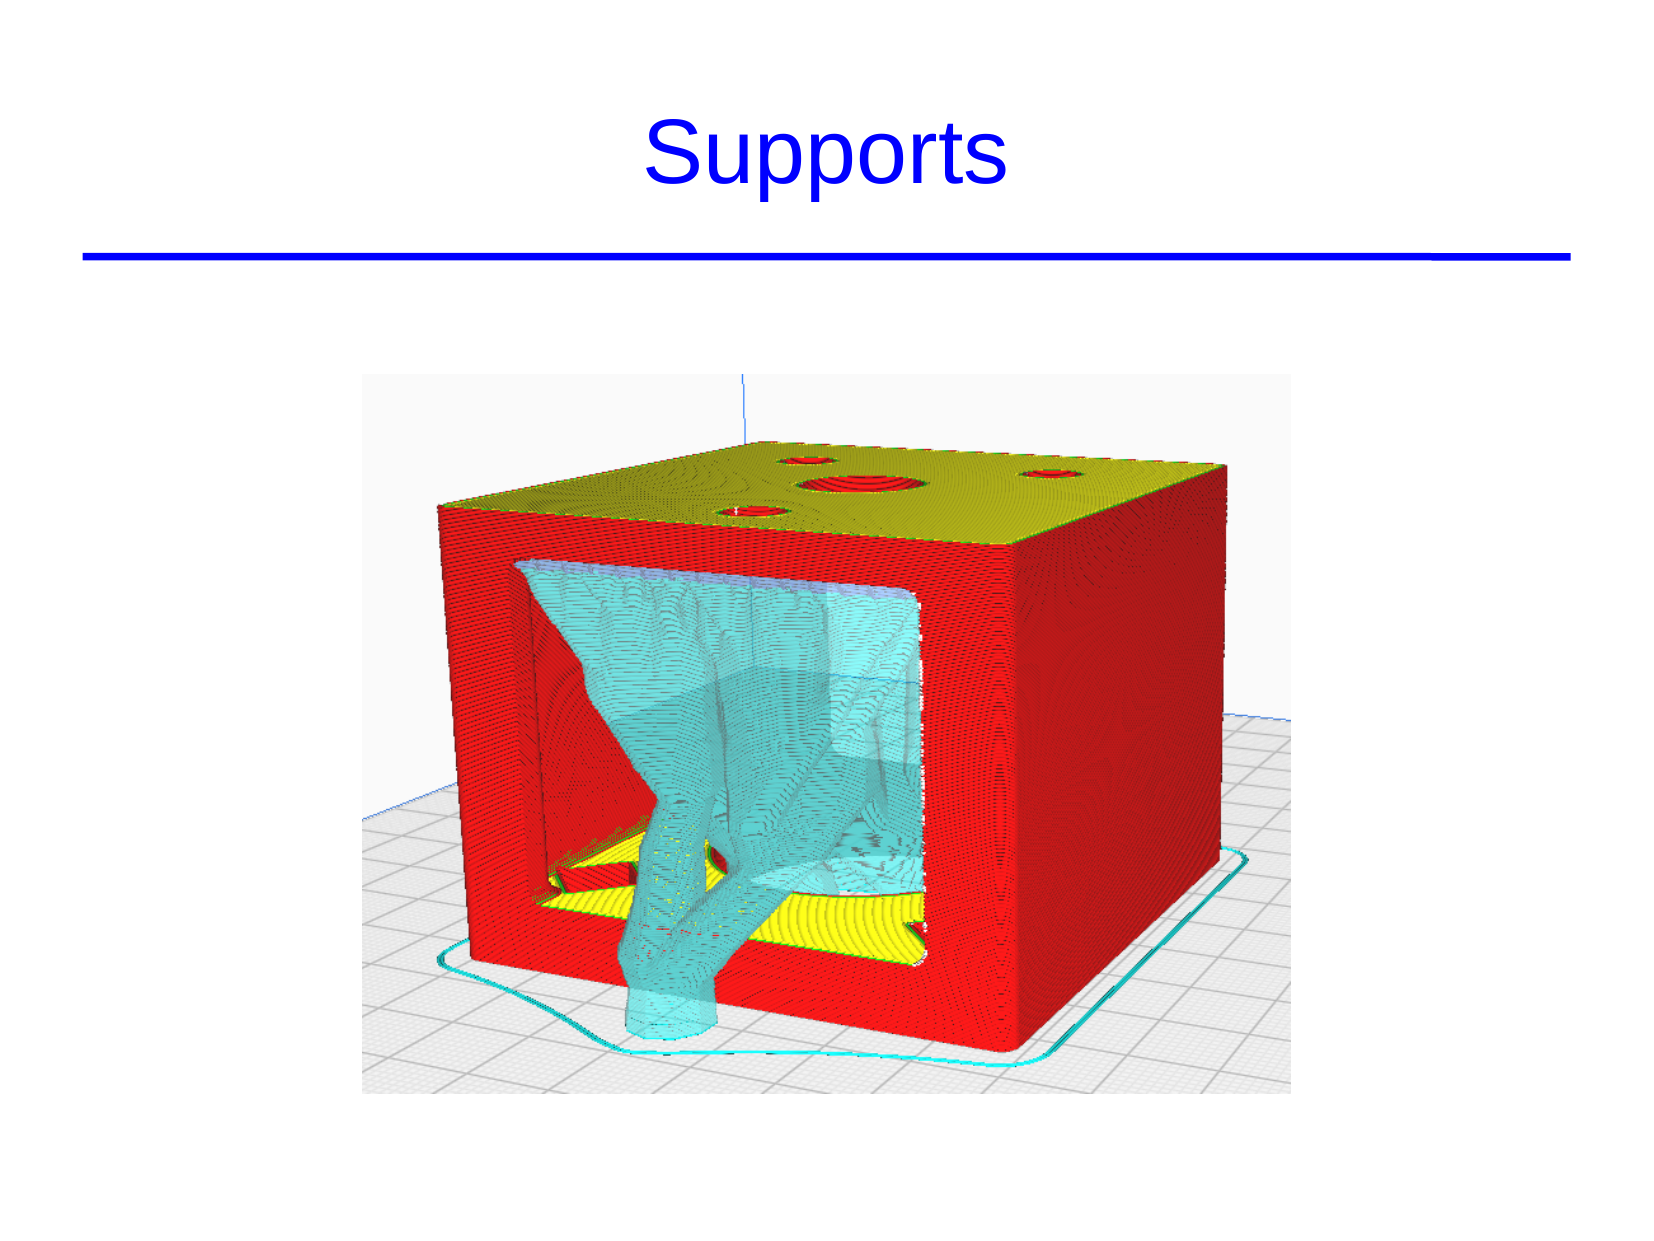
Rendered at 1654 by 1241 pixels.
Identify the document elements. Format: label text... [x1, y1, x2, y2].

picture [362, 374, 1291, 1094]
title Supports [82, 49, 1571, 256]
